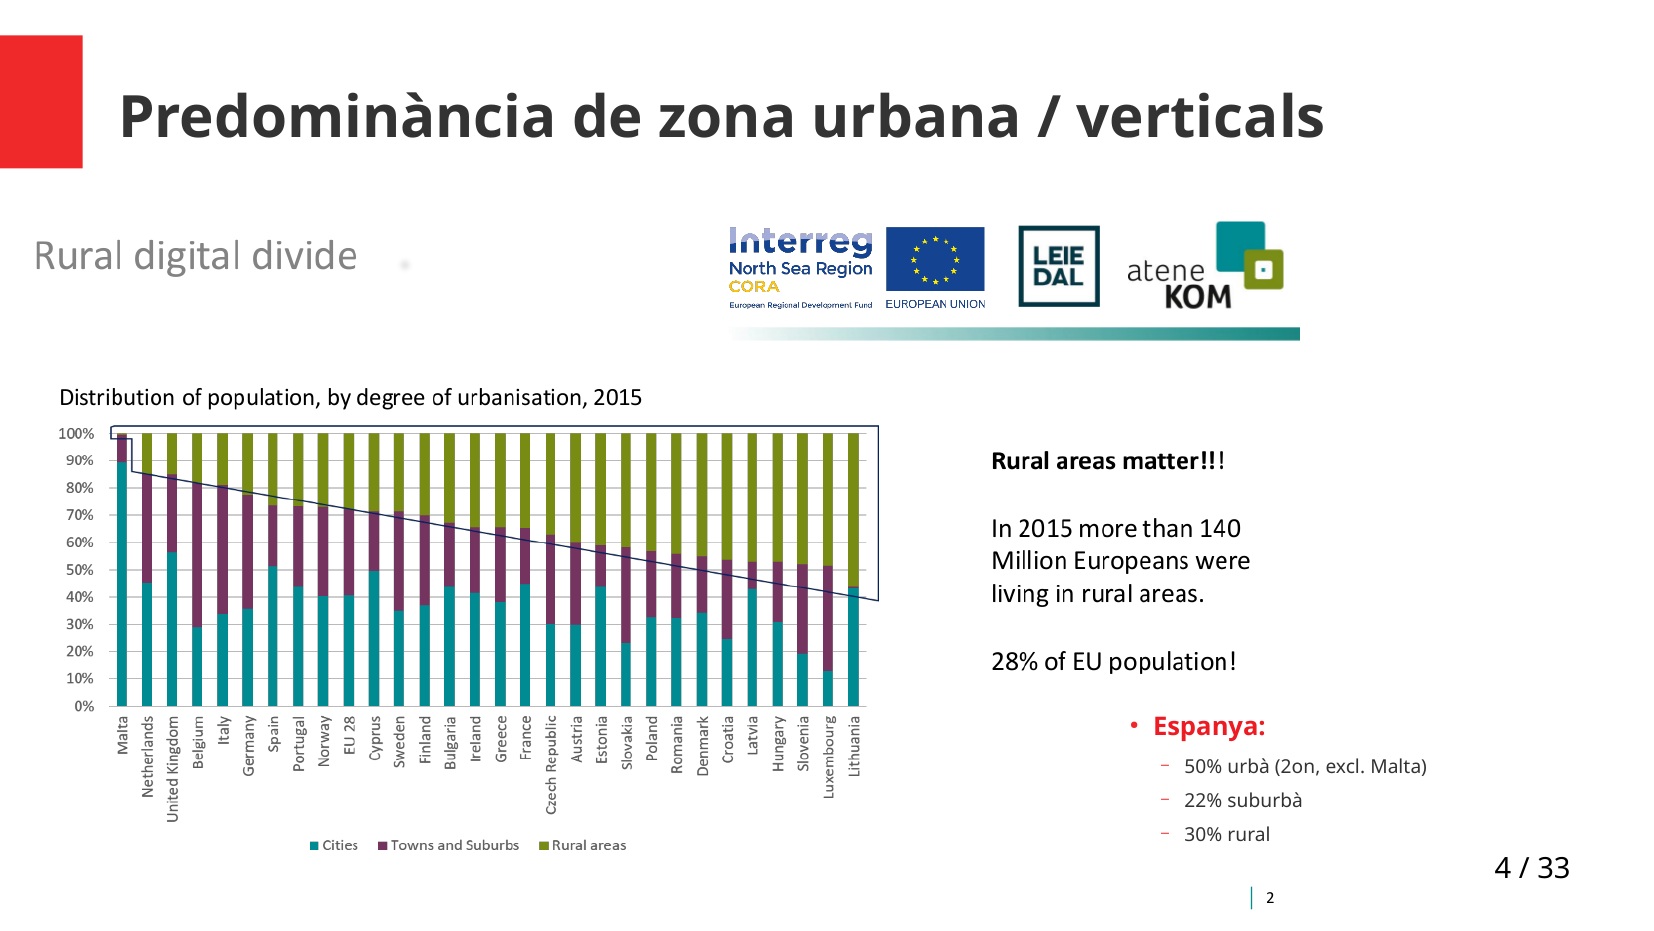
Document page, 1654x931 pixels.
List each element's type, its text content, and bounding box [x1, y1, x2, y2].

picture [0, 198, 1300, 931]
list Espanya: 50% urbà (2on, excl. Malta) 22% suburbà 30% rural [1122, 708, 1532, 851]
title Predominància de zona urbana / verticals [118, 37, 1571, 193]
